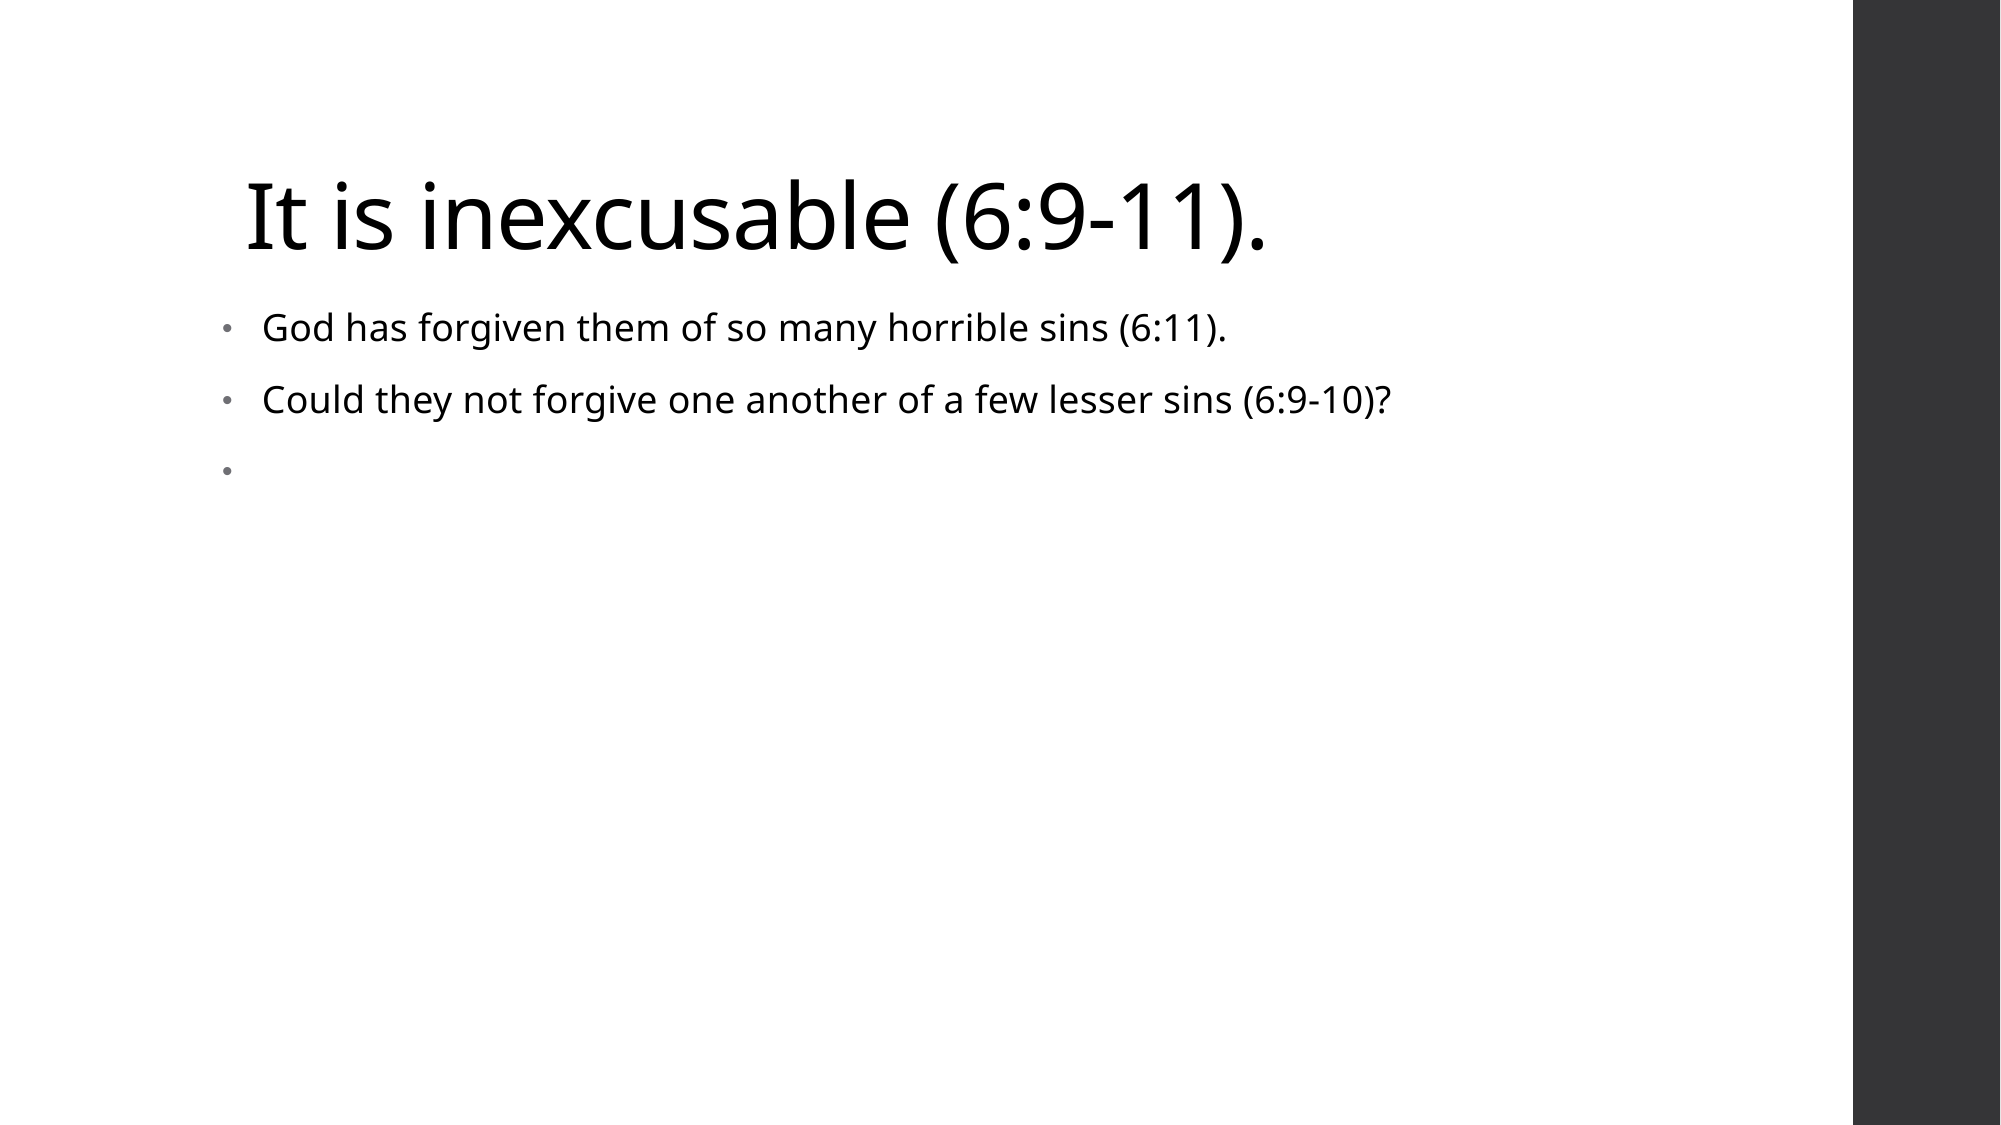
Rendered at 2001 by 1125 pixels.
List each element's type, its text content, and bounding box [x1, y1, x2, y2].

title It is inexcusable (6:9-11). [206, 60, 1797, 278]
list God has forgiven them of so many horrible sins (6:11). Could they not forgive one another of a few lesser sins (6:9-10)? [206, 299, 1617, 1014]
